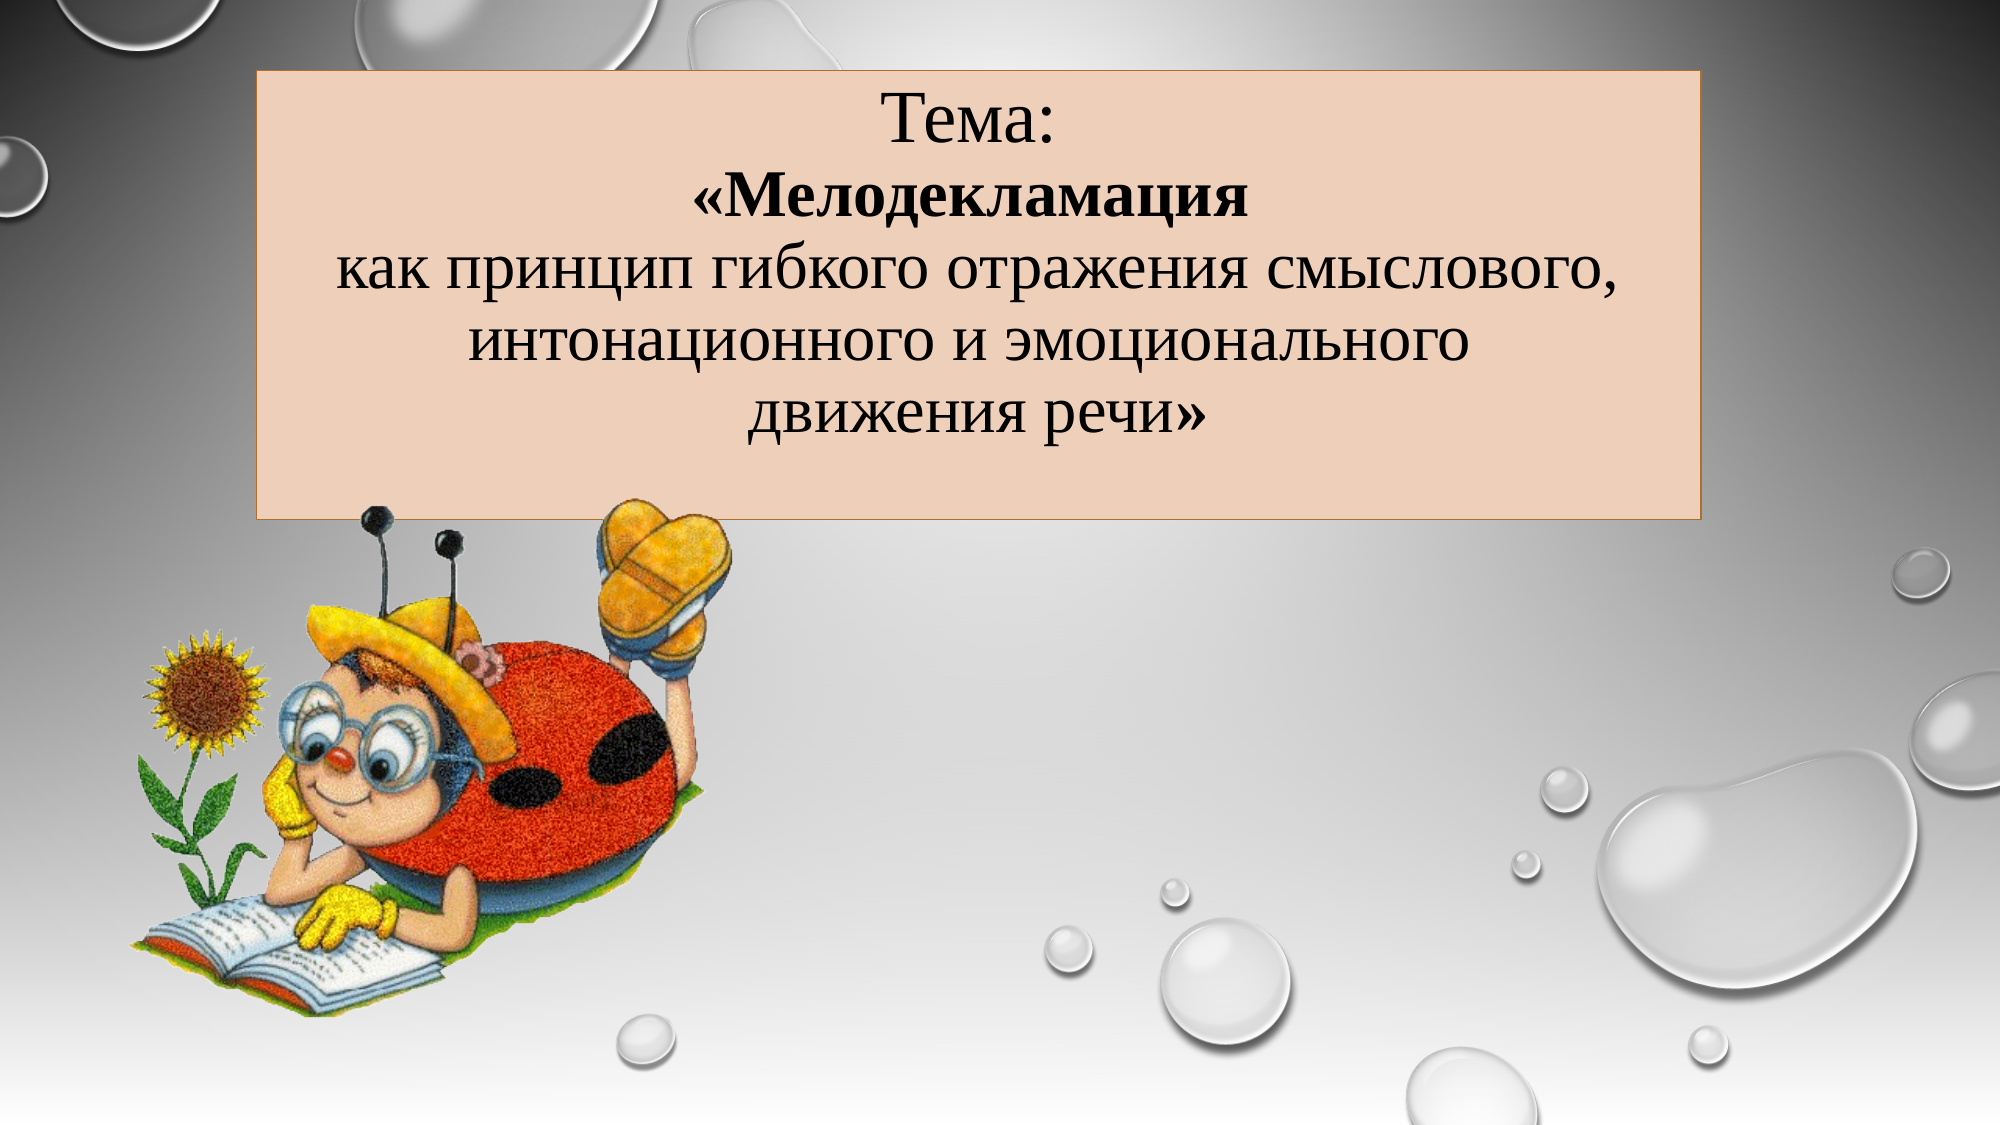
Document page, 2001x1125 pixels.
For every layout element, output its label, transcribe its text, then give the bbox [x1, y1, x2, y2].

picture [0, 0, 2000, 1125]
title Тема: «Мелодекламация как принцип гибкого отражения смыслового, интонационного и эмоционального движения речи» [256, 70, 1701, 520]
